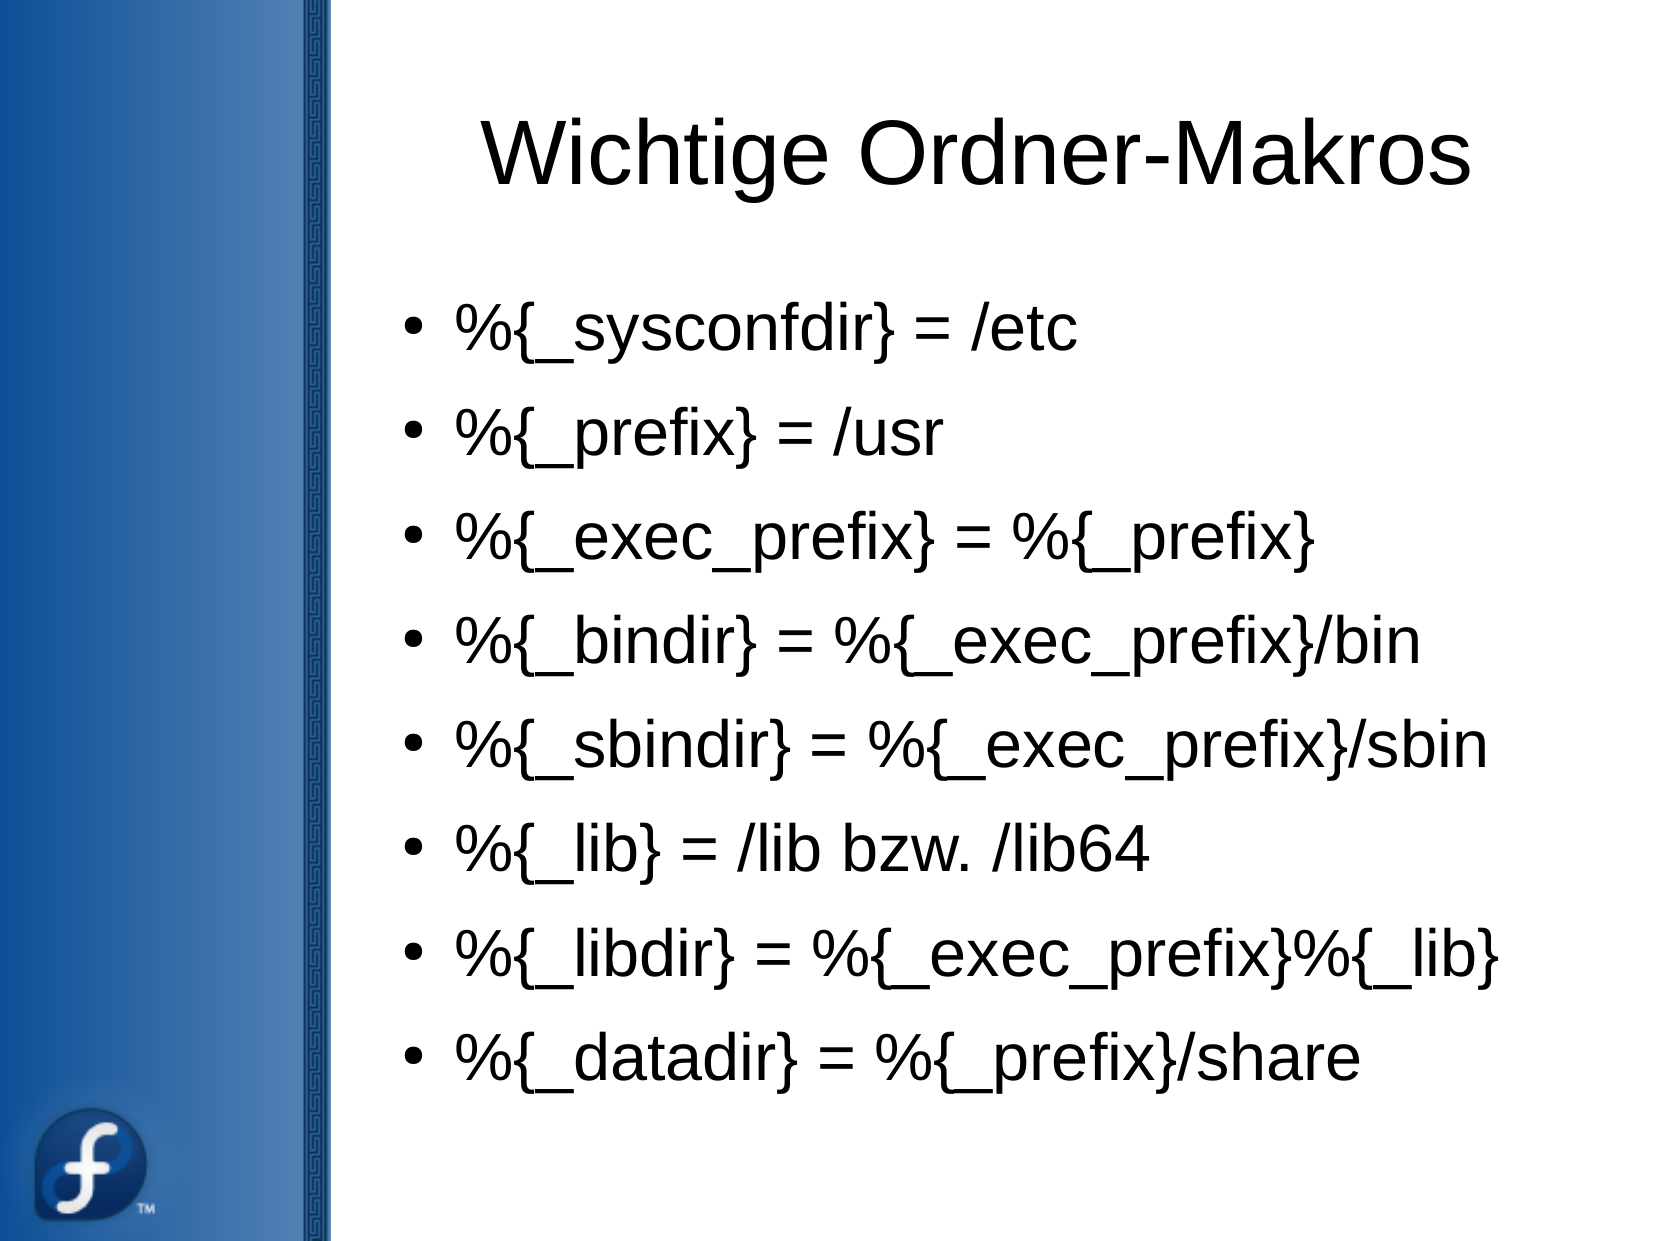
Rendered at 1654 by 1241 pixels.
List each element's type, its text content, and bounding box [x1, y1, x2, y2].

list %{_sysconfdir} = /etc %{_prefix} = /usr %{_exec_prefix} = %{_prefix} %{_bindir} = %{_exec_prefix}/bin %{_sbindir} = %{_exec_prefix}/sbin %{_lib} = /lib bzw. /lib64 %{_libdir} = %{_exec_prefix}%{_lib} %{_datadir} = %{_prefix}/share [383, 290, 1571, 1095]
title Wichtige Ordner-Makros [383, 56, 1571, 250]
picture [0, 0, 331, 1241]
